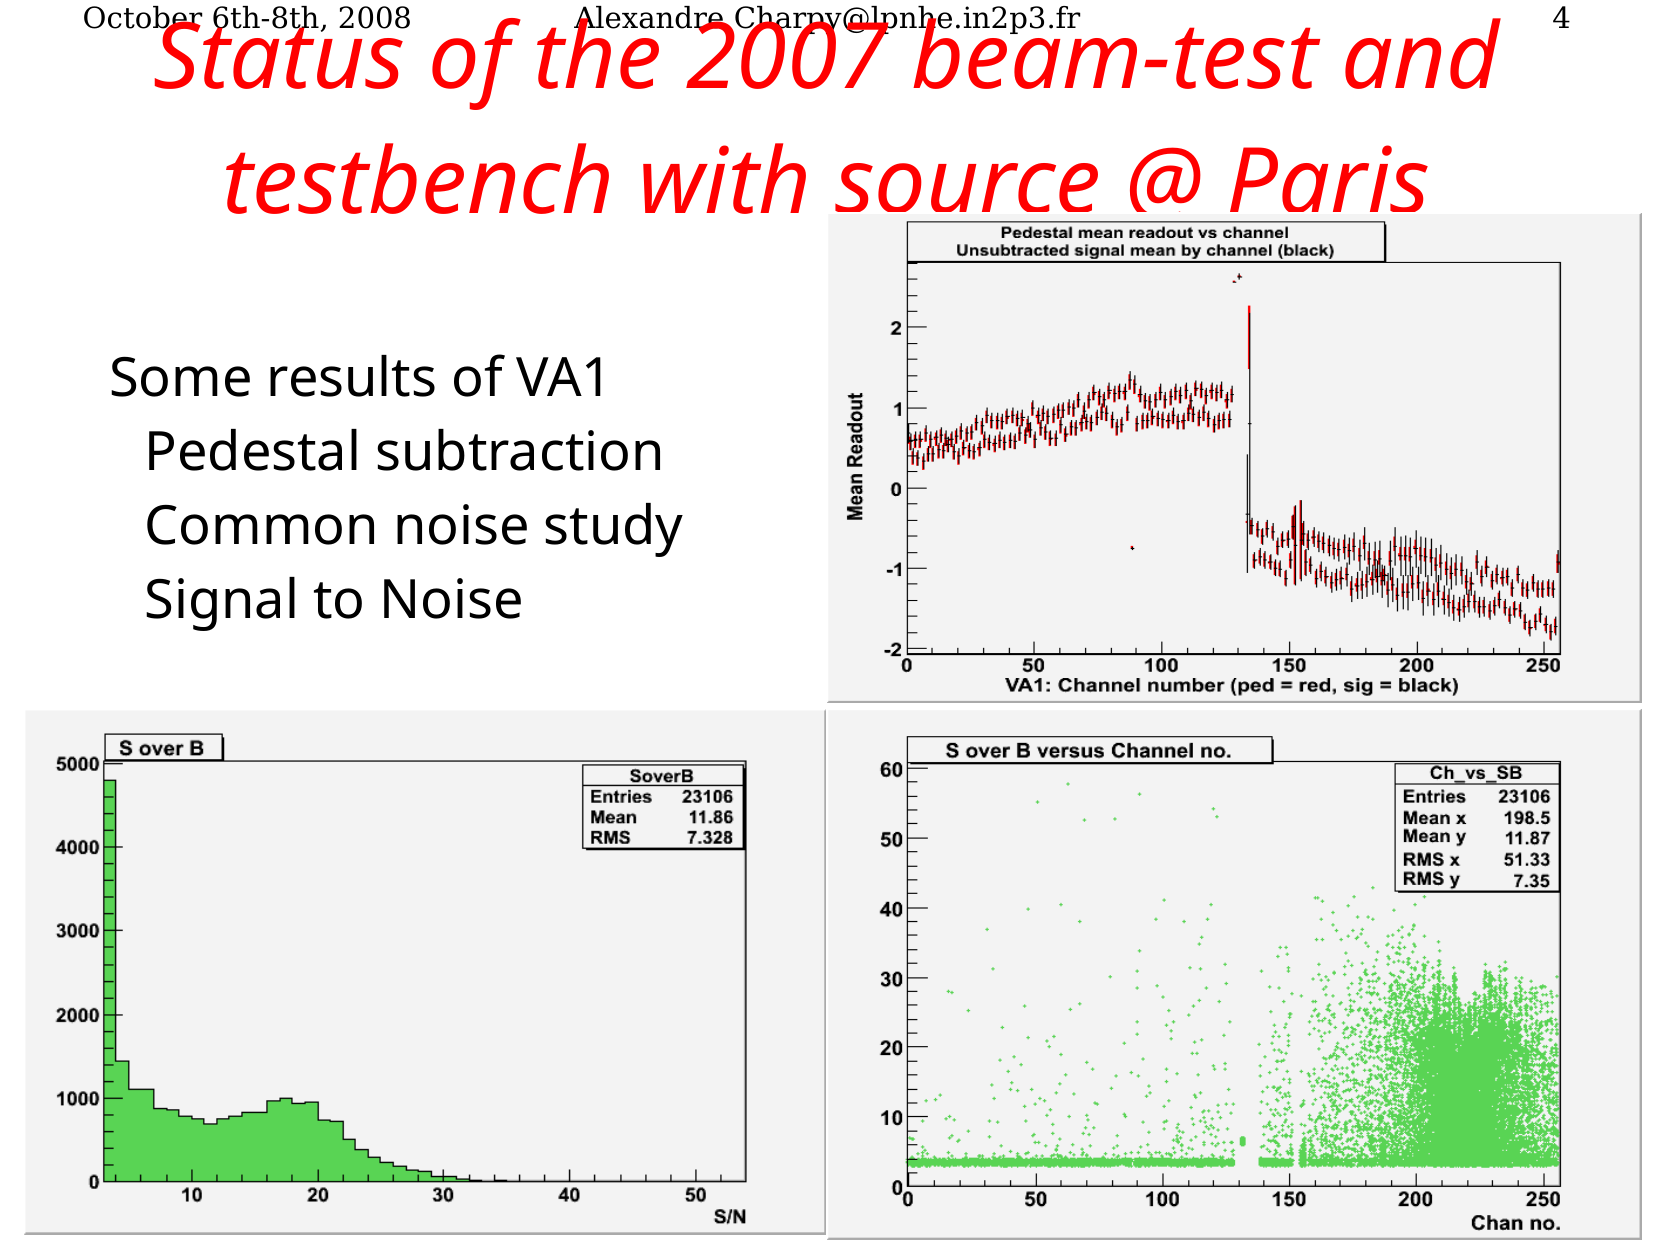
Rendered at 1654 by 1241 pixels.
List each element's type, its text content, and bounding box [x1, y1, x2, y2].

picture [826, 212, 1642, 703]
picture [23, 708, 1642, 1240]
text_box Some results of VA1 Pedestal subtraction Common noise study Signal to Noise [94, 330, 863, 608]
title Status of the 2007 beam-test and testbench with source @ Paris [82, 4, 1571, 227]
